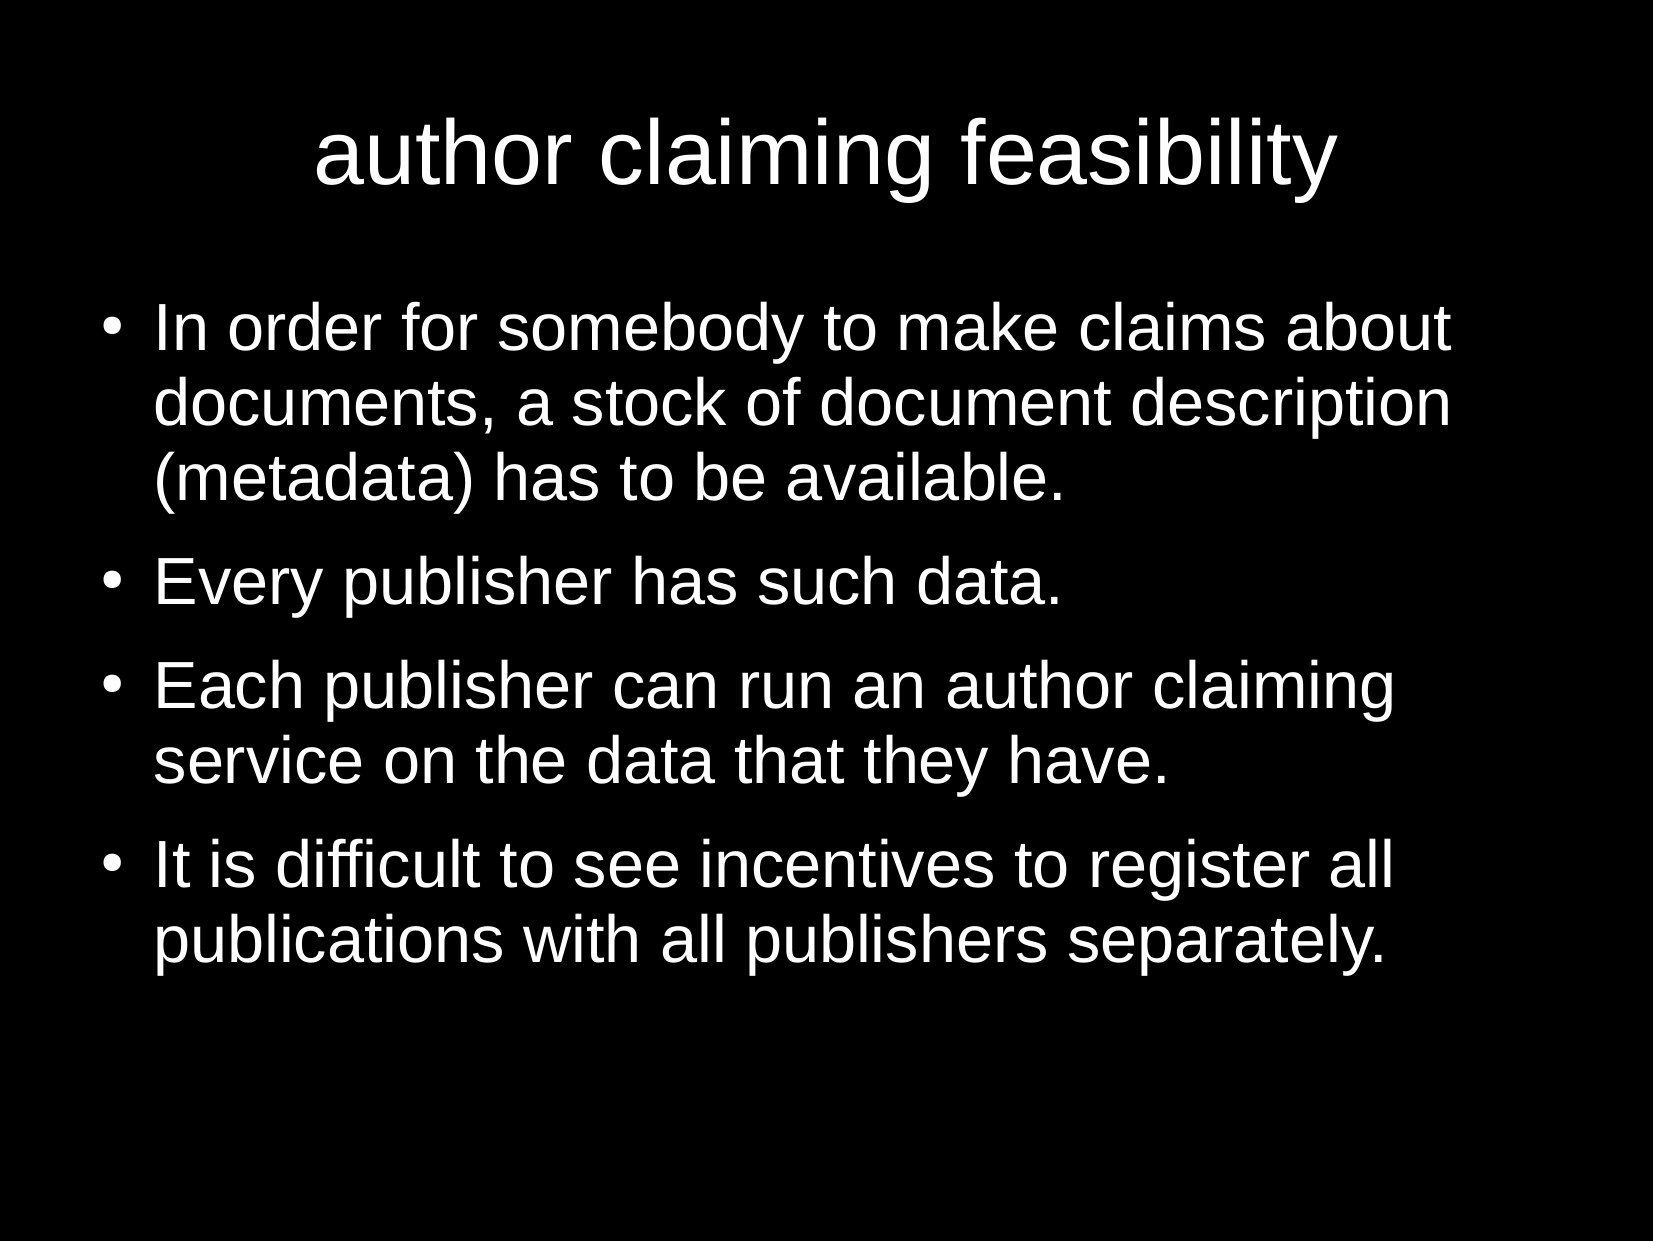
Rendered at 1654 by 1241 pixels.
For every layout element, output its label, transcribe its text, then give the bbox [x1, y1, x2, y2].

title author claiming feasibility [82, 56, 1571, 250]
list In order for somebody to make claims about documents, a stock of document description (metadata) has to be available. Every publisher has such data. Each publisher can run an author claiming service on the data that they have. It is difficult to see incentives to register all publications with all publishers separately. [82, 290, 1571, 1109]
